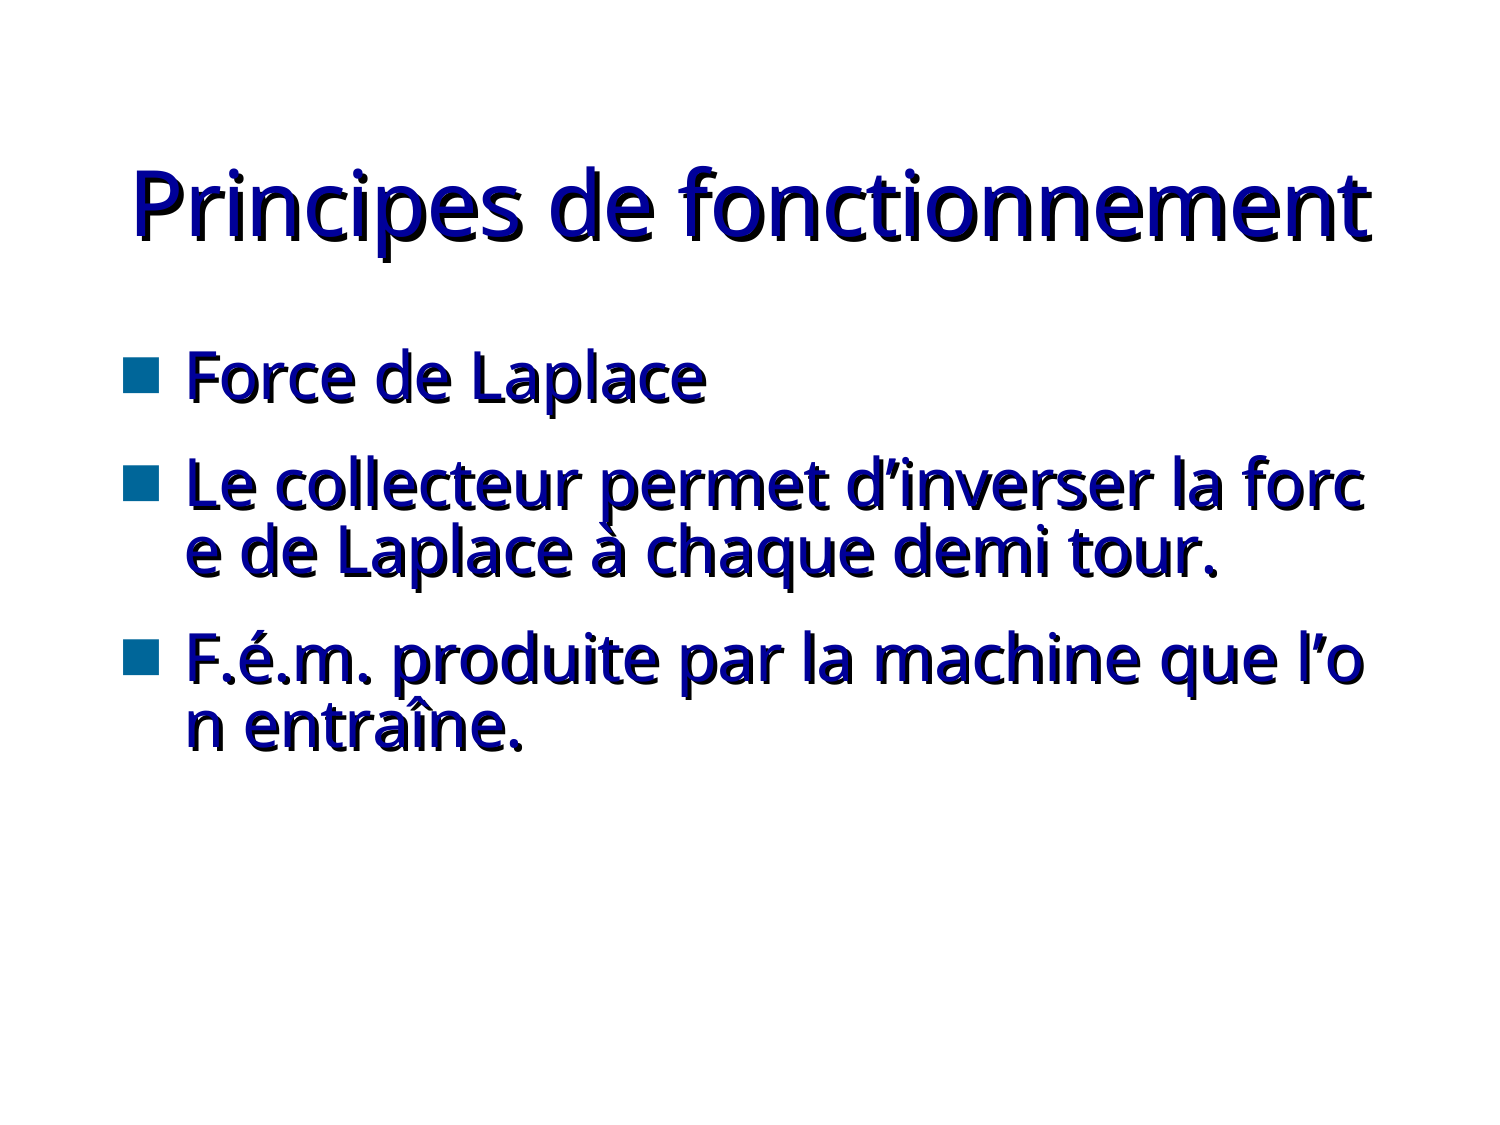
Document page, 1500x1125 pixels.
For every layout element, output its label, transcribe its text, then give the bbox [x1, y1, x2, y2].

list Force de Laplace Le collecteur permet d’inverser la force de Laplace à chaque demi tour. F.é.m. produite par la machine que l’on entraîne. [112, 324, 1388, 1000]
title Principes de fonctionnement [112, 74, 1388, 263]
